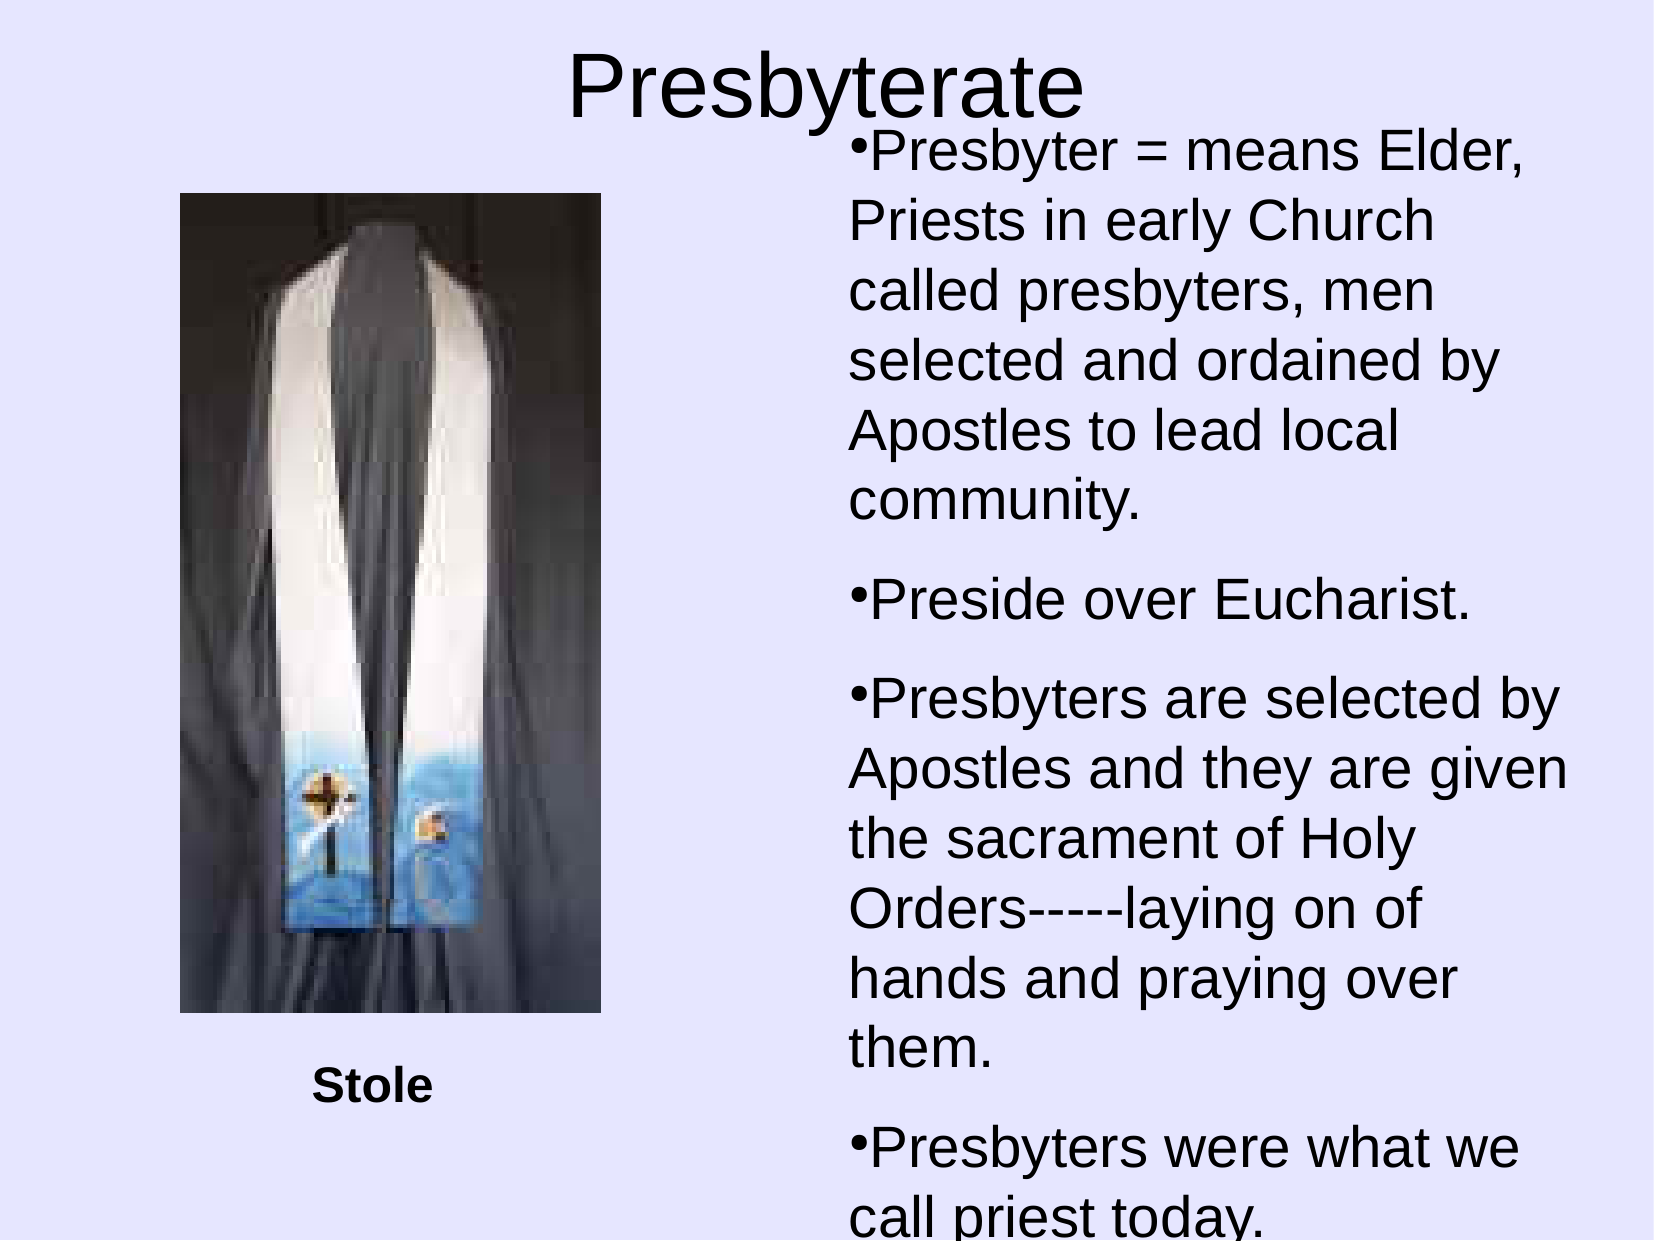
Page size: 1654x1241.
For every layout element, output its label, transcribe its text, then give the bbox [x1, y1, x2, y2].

text_box Stole [150, 1050, 526, 1123]
list Presbyter = means Elder, Priests in early Church called presbyters, men selected and ordained by Apostles to lead local community. Preside over Eucharist. Presbyters are selected by Apostles and they are given the sacrament of Holy Orders-----laying on of hands and praying over them. Presbyters were what we call priest today. [848, 112, 1576, 1241]
title Presbyterate [82, 29, 1571, 133]
picture [180, 194, 601, 1013]
